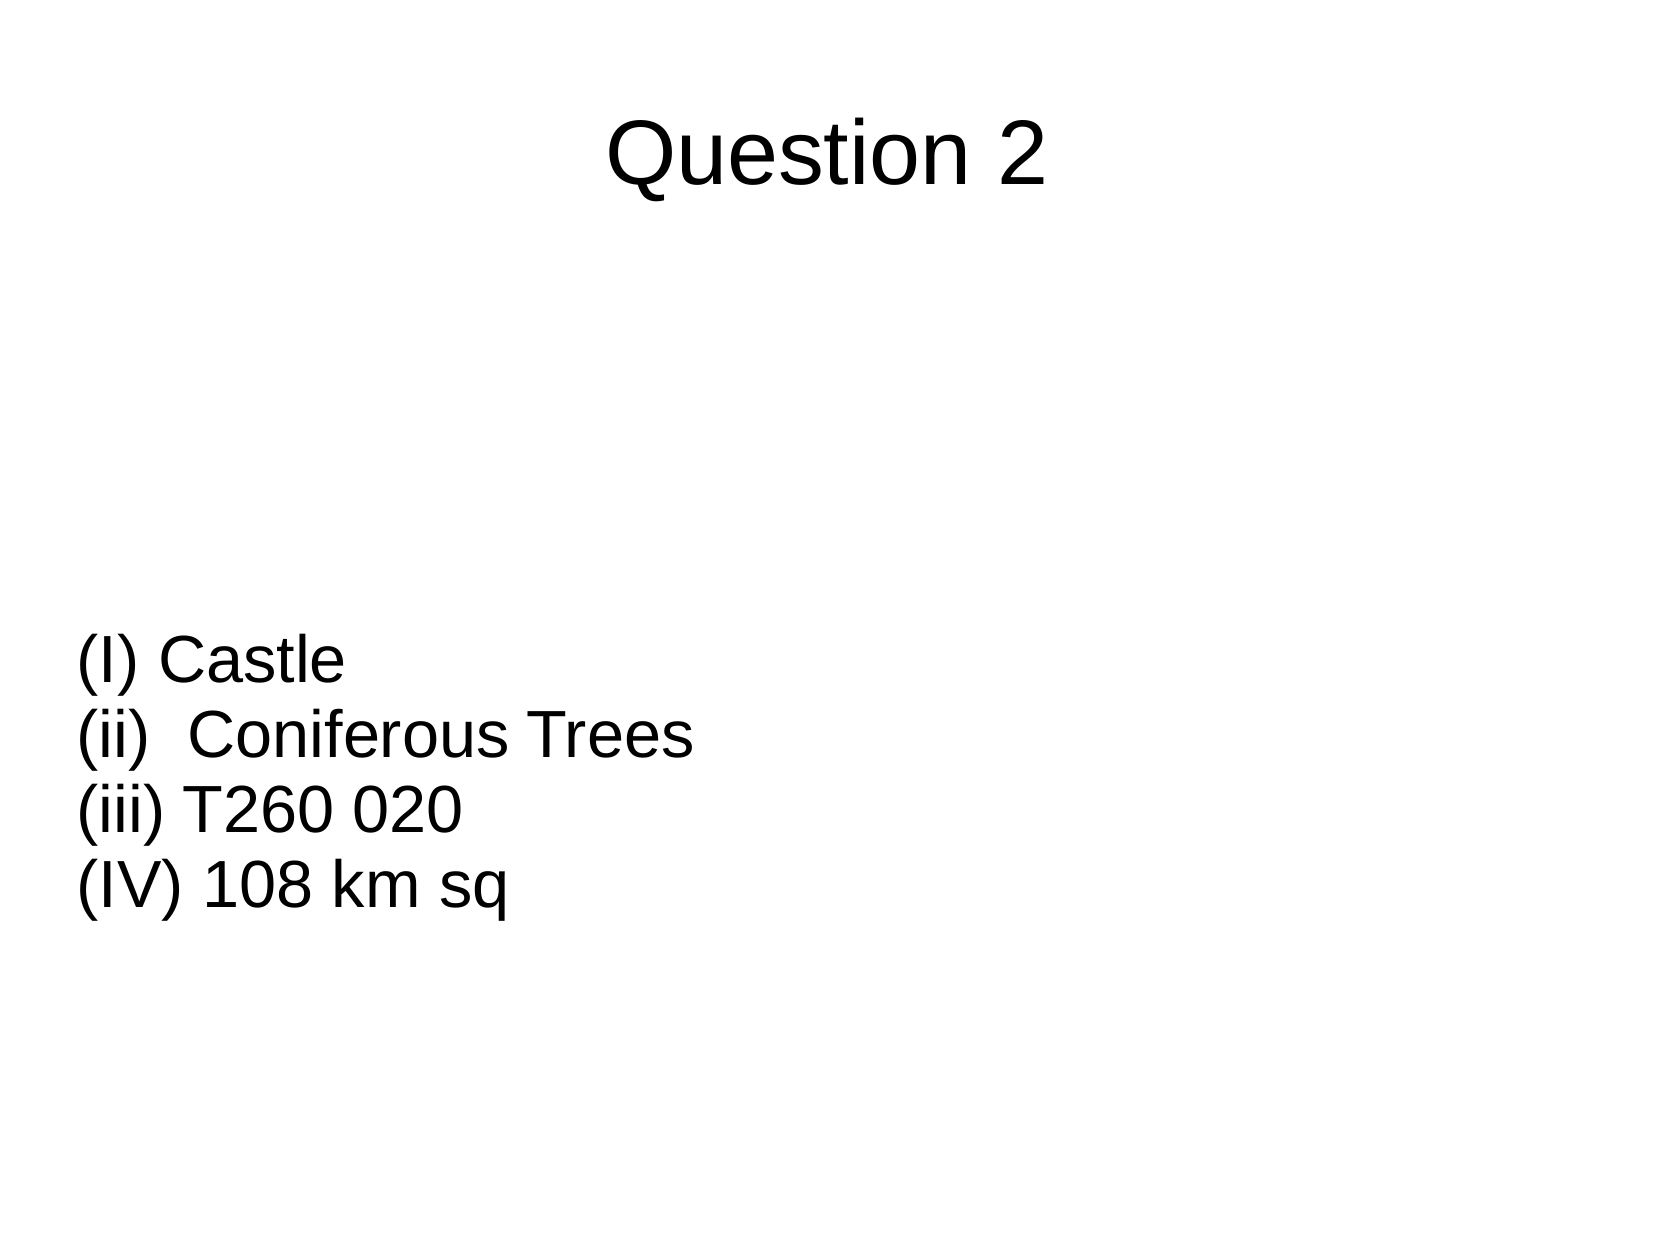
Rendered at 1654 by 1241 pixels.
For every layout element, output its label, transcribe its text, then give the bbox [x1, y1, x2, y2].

title Question 2 [82, 56, 1571, 250]
subtitle (I) Castle (ii) Coniferous Trees (iii) T260 020 (IV) 108 km sq [76, 295, 1565, 1099]
